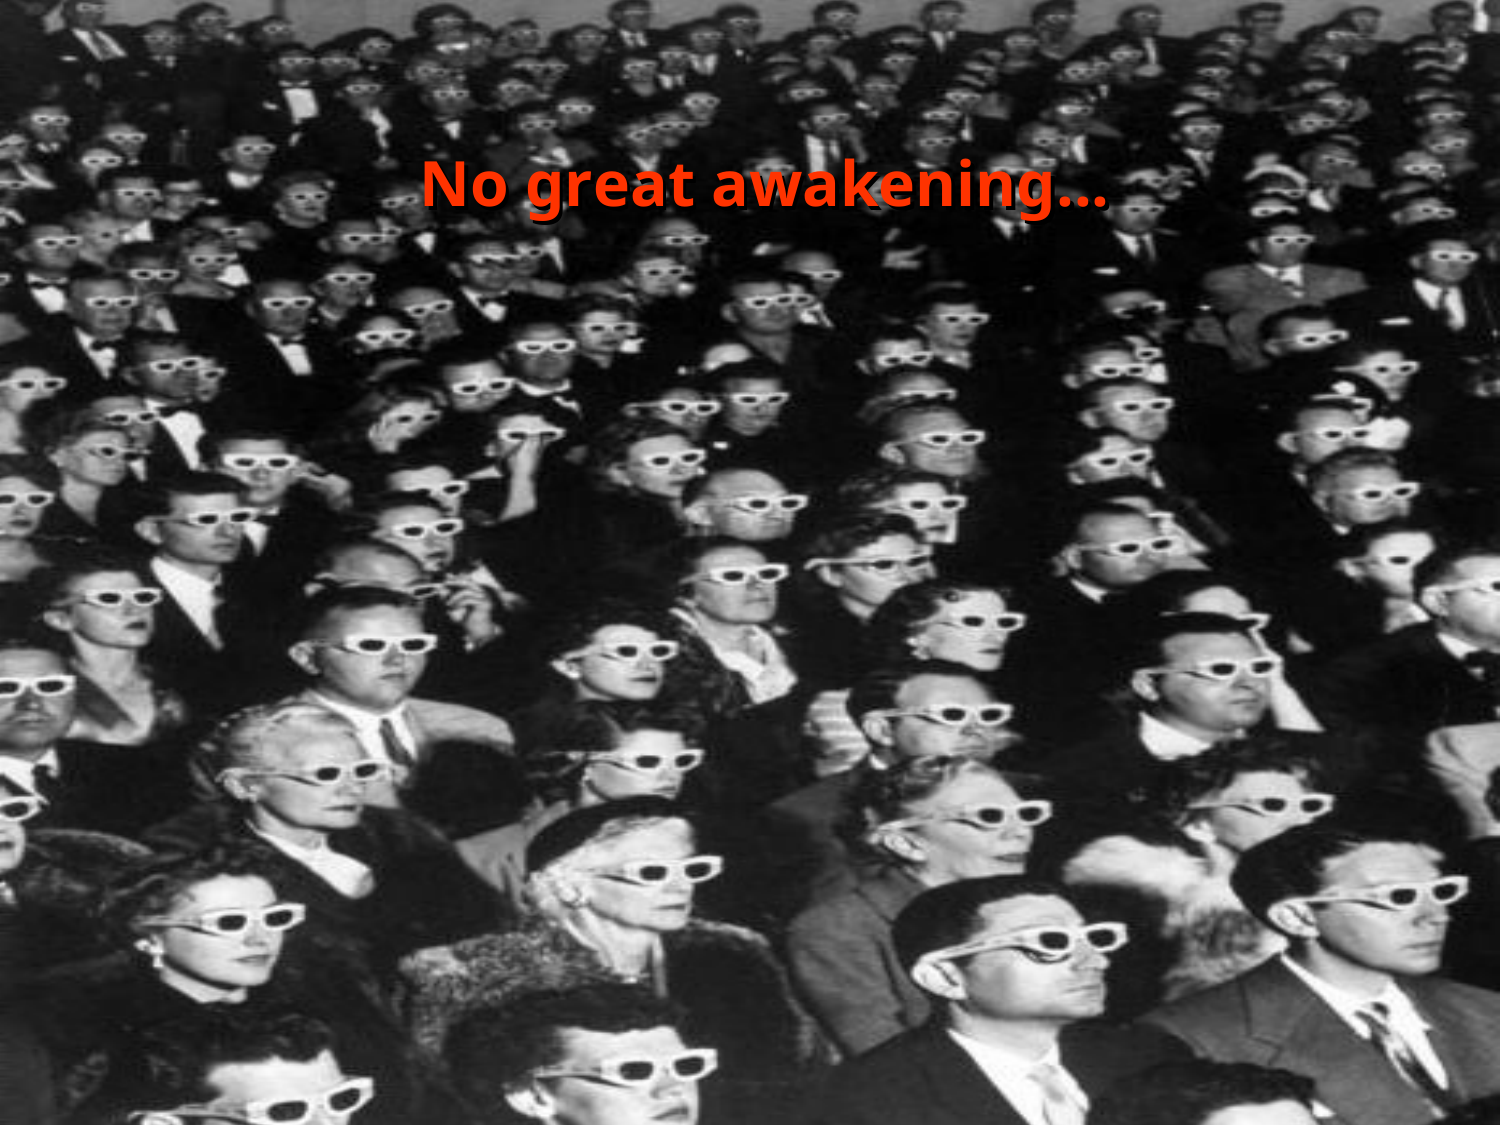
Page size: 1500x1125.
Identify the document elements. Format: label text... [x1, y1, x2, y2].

text_box No great awakening... [172, 87, 1358, 276]
picture [0, 0, 1500, 1125]
